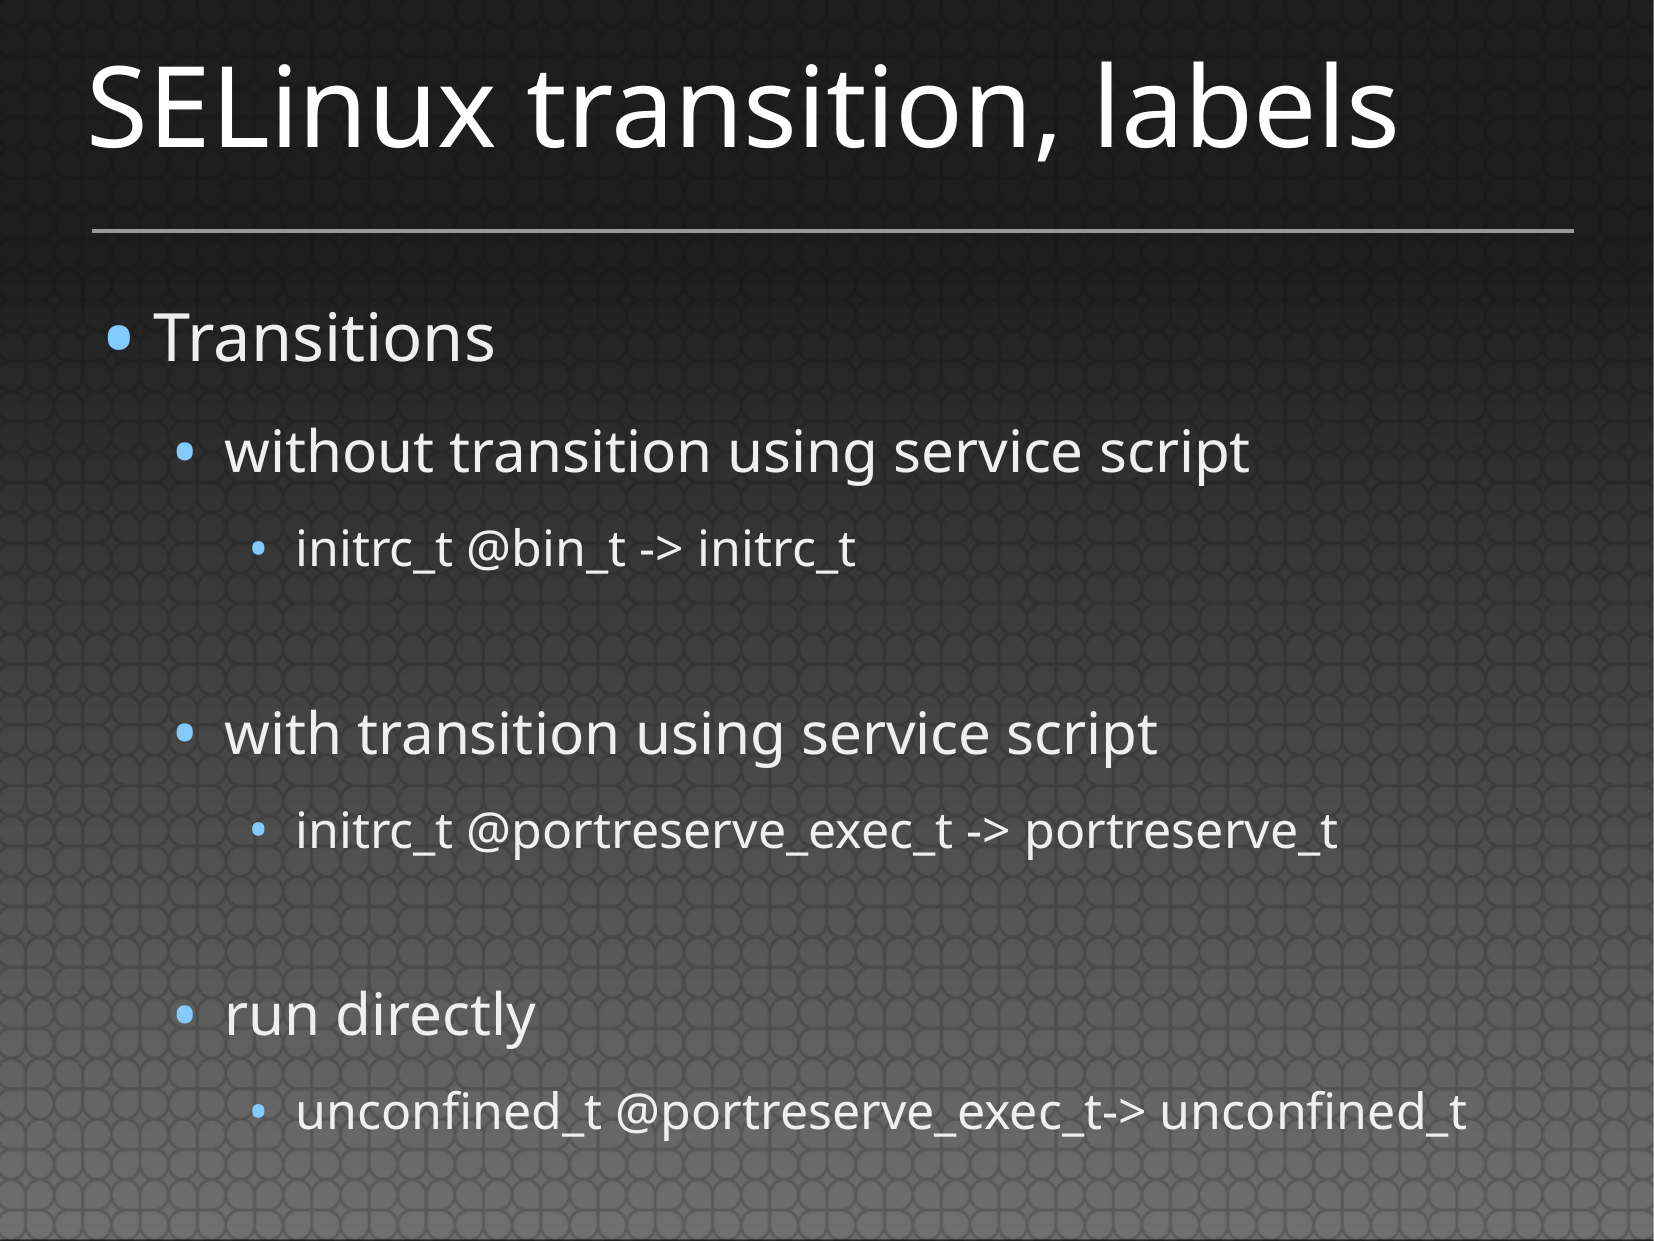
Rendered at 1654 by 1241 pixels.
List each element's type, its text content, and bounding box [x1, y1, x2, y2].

picture [0, 0, 1654, 1241]
title SELinux transition, labels [86, 49, 1576, 312]
list Transitions without transition using service script initrc_t @bin_t -> initrc_t with transition using service script initrc_t @portreserve_exec_t -> portreserve_t run directly unconfined_t @portreserve_exec_t-> unconfined_t => SELINUX IS ALL ABOUT LABELS [82, 290, 1571, 1213]
